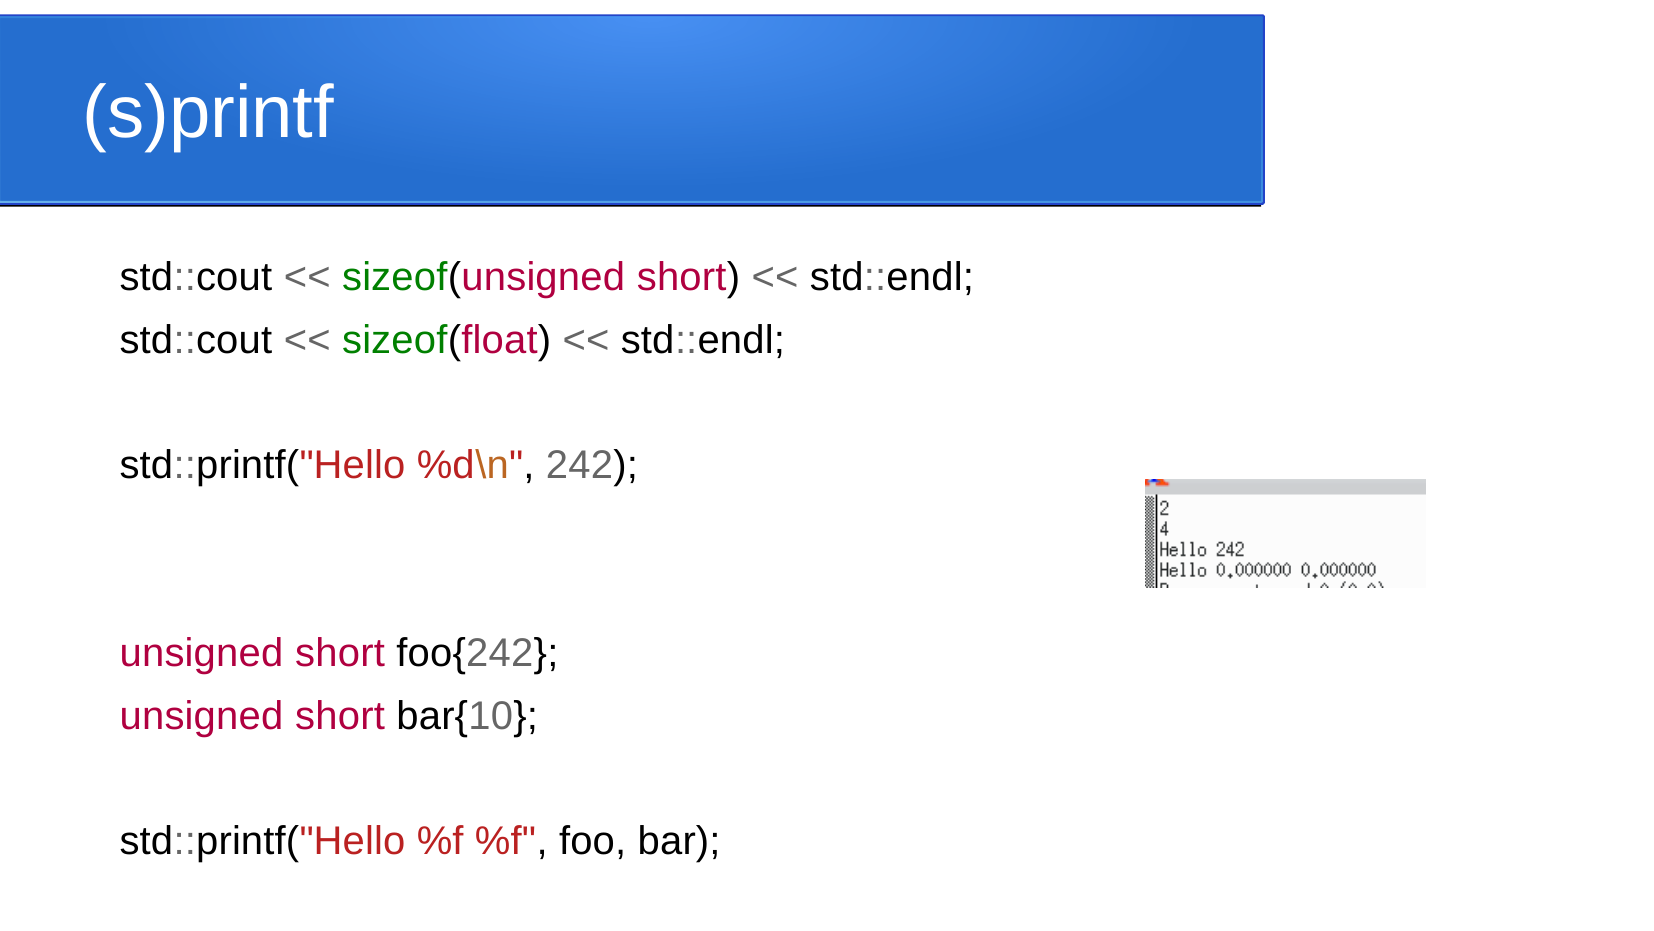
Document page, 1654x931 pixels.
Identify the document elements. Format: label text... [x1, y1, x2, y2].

list std::cout << sizeof(unsigned short) << std::endl; std::cout << sizeof(float) << std::endl; std::printf("Hello %d\n", 242); unsigned short foo{242}; unsigned short bar{10}; std::printf("Hello %f %f", foo, bar); [74, 254, 1563, 871]
title (s)printf [82, 35, 1235, 189]
picture [1145, 479, 1426, 588]
